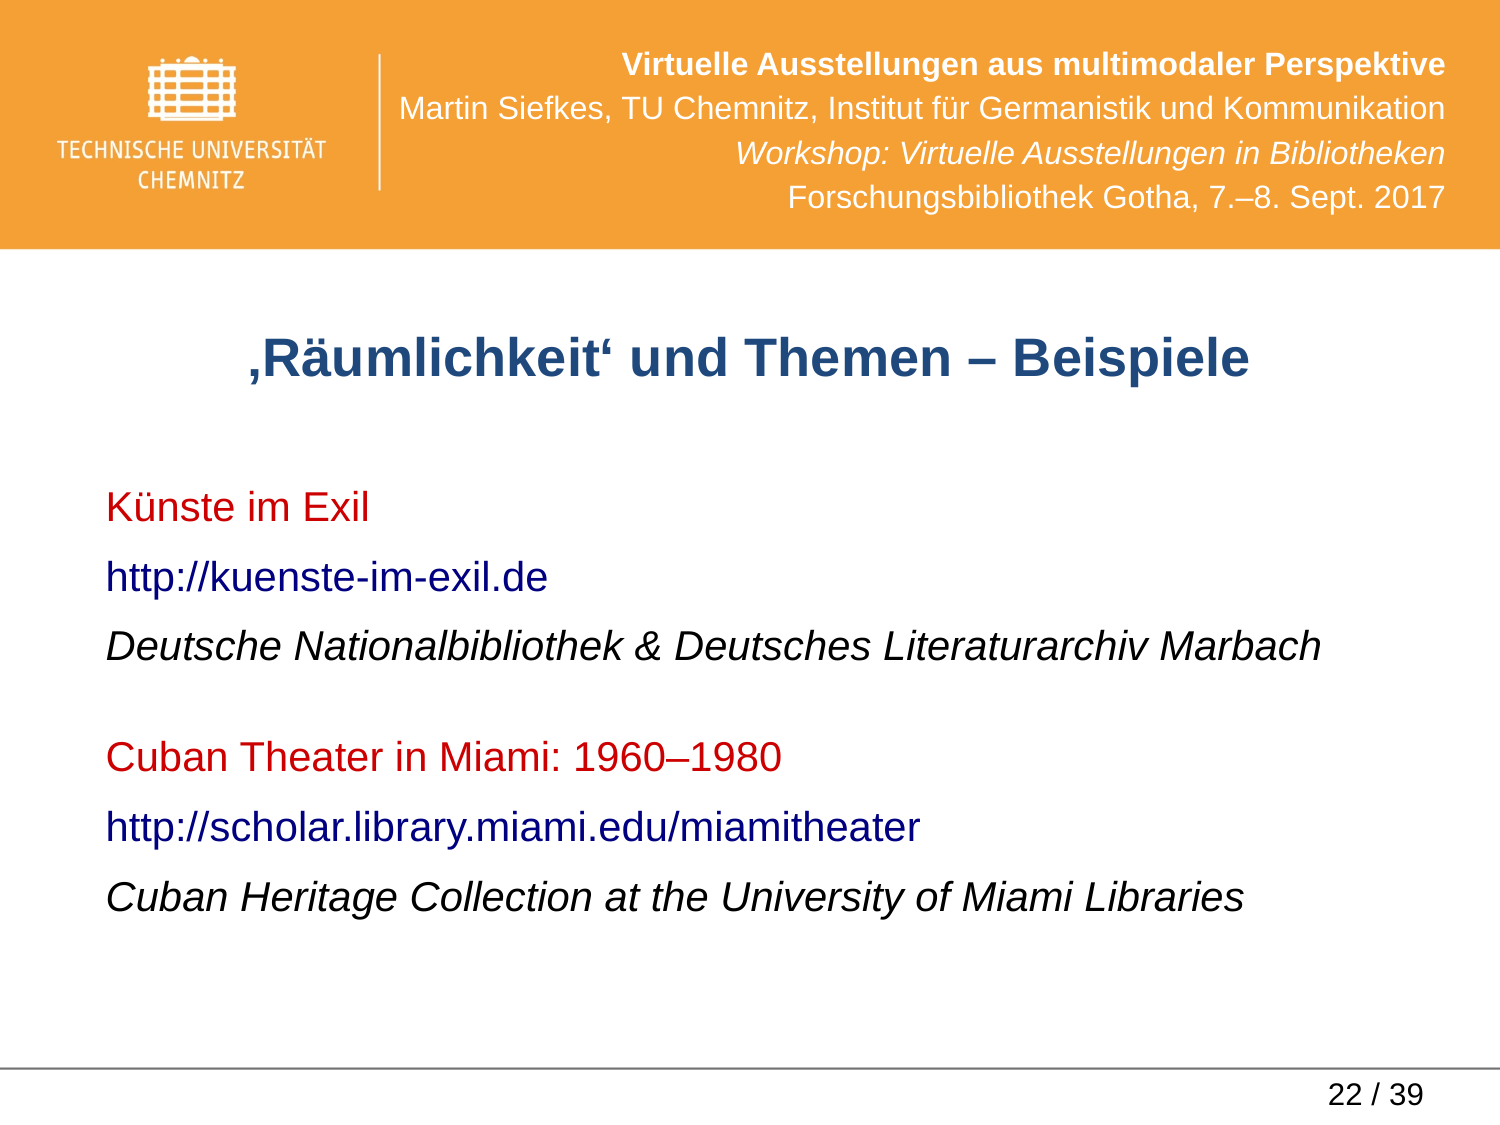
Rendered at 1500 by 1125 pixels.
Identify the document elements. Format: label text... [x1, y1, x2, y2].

list [419, 45, 774, 197]
picture [0, 0, 1500, 1125]
text_box <Foliennummer> / 39 [1162, 1069, 1500, 1120]
text_box ‚Räumlichkeit‘ und Themen – Beispiele [59, 314, 1441, 449]
list Künste im Exil http://kuenste-im-exil.de Deutsche Nationalbibliothek & Deutsches Literaturarchiv Marbach Cuban Theater in Miami: 1960–1980 http://scholar.library.miami.edu/miamitheater Cuban Heritage Collection at the University of Miami Libraries [34, 460, 1461, 969]
